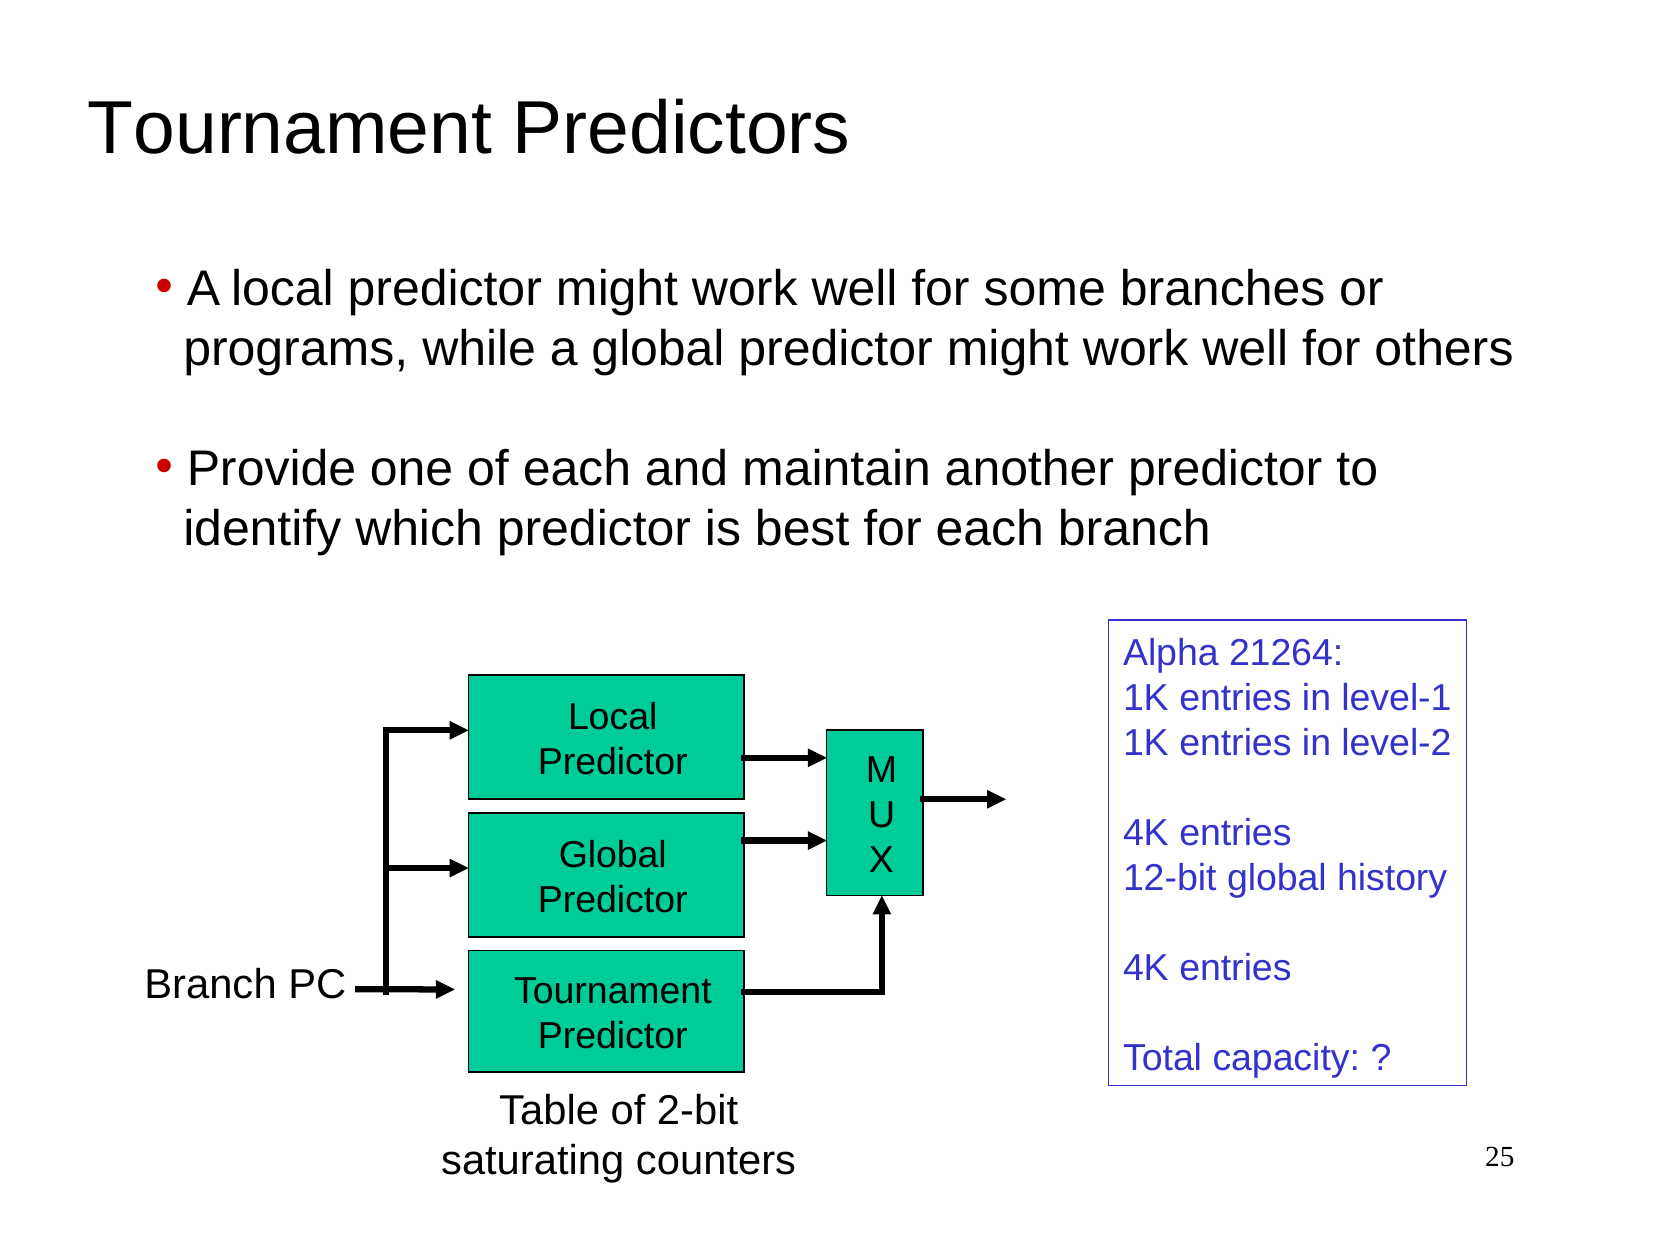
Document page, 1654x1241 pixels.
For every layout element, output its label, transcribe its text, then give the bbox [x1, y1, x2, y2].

text_box Tournament Predictors [73, 71, 866, 177]
text_box <number> [1185, 1129, 1530, 1213]
text_box M U X [826, 730, 924, 896]
text_box Alpha 21264: 1K entries in level-1 1K entries in level-2 4K entries 12-bit global history 4K entries Total capacity: ? [1108, 619, 1467, 1086]
text_box Local Predictor [468, 675, 745, 800]
text_box Global Predictor [468, 812, 745, 937]
text_box Branch PC [114, 949, 362, 1015]
text_box Table of 2-bit saturating counters [411, 1074, 812, 1191]
text_box Tournament Predictor [468, 950, 745, 1072]
text_box A local predictor might work well for some branches or programs, while a global predictor might work well for others Provide one of each and maintain another predictor to identify which predictor is best for each branch [140, 247, 1530, 564]
